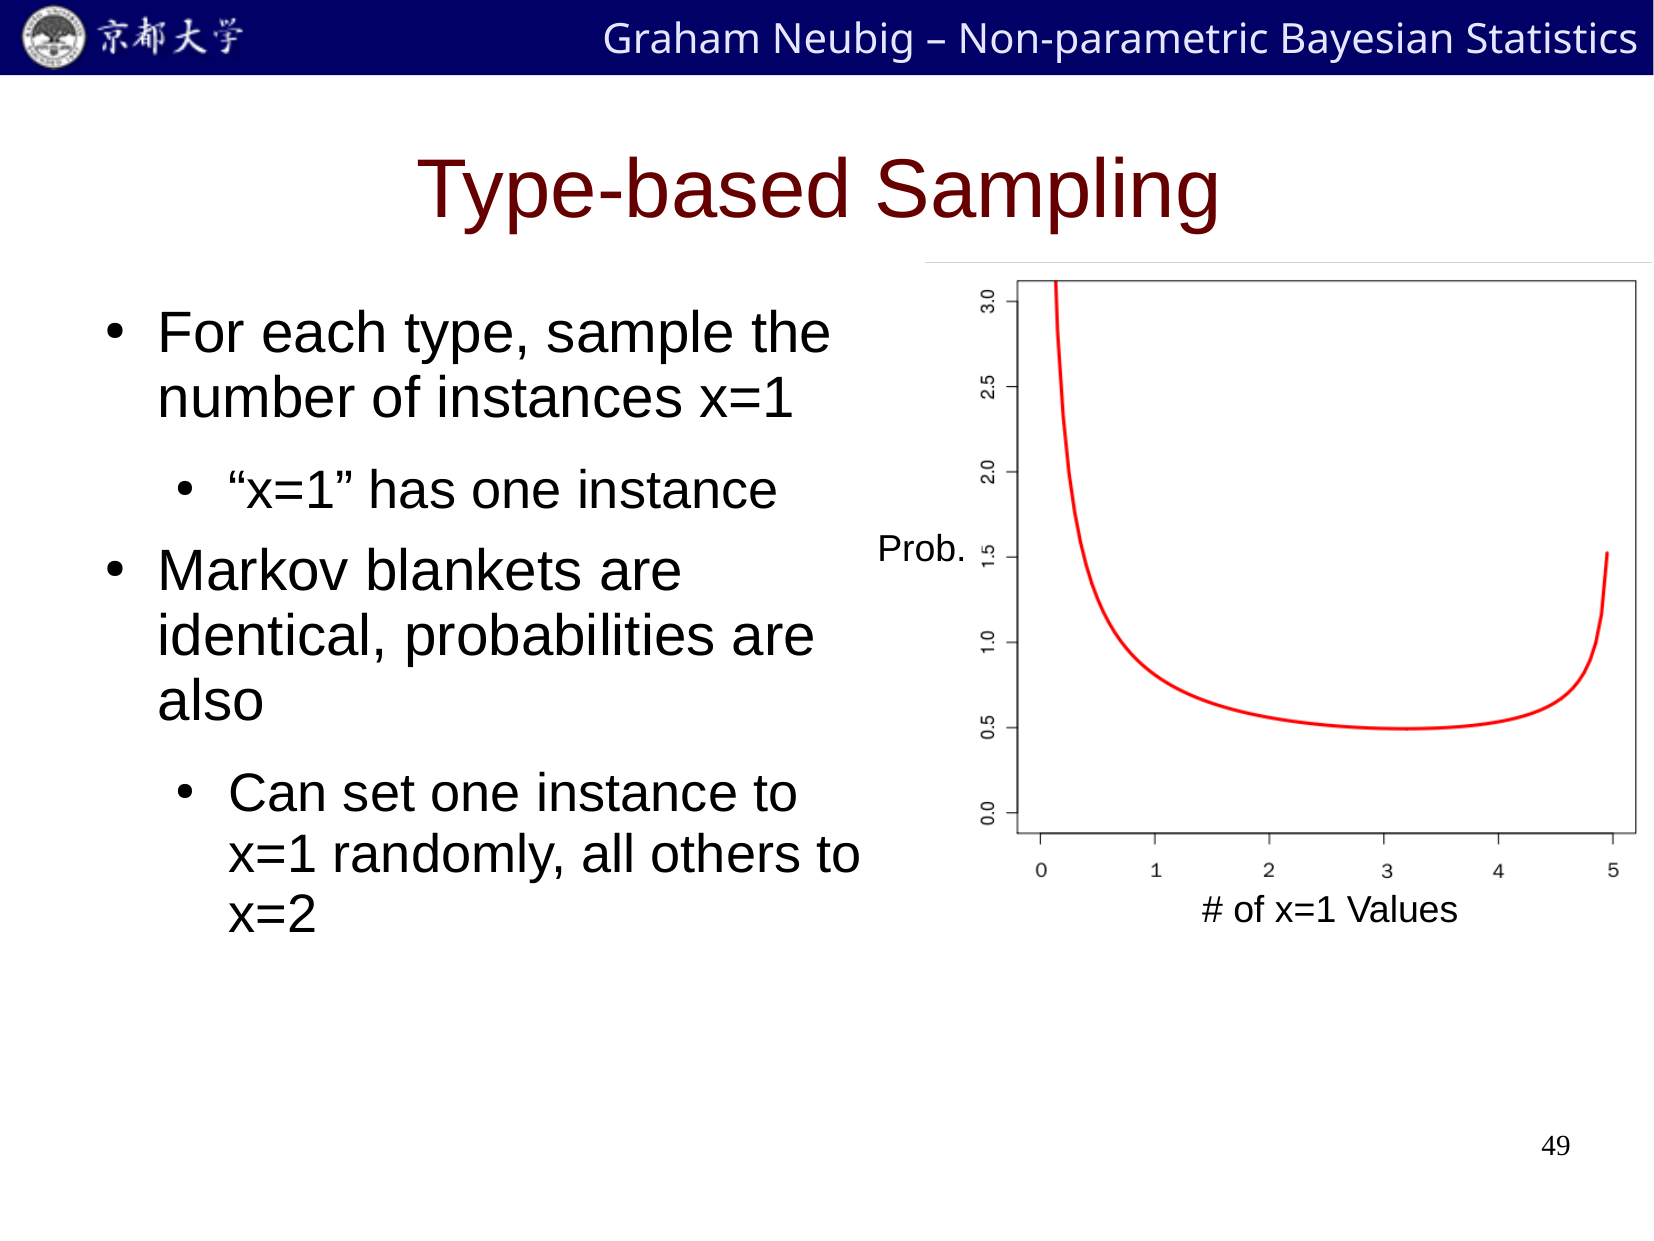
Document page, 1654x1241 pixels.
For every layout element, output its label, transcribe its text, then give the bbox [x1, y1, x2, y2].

picture [925, 260, 1652, 936]
text_box # of x=1 Values [1187, 880, 1474, 938]
title Type-based Sampling [75, 100, 1564, 277]
picture [0, 0, 247, 70]
list For each type, sample the number of instances x=1 “x=1” has one instance Markov blankets are identical, probabilities are also Can set one instance to x=1 randomly, all others to x=2 [86, 300, 901, 1104]
text_box Prob. [862, 520, 982, 578]
